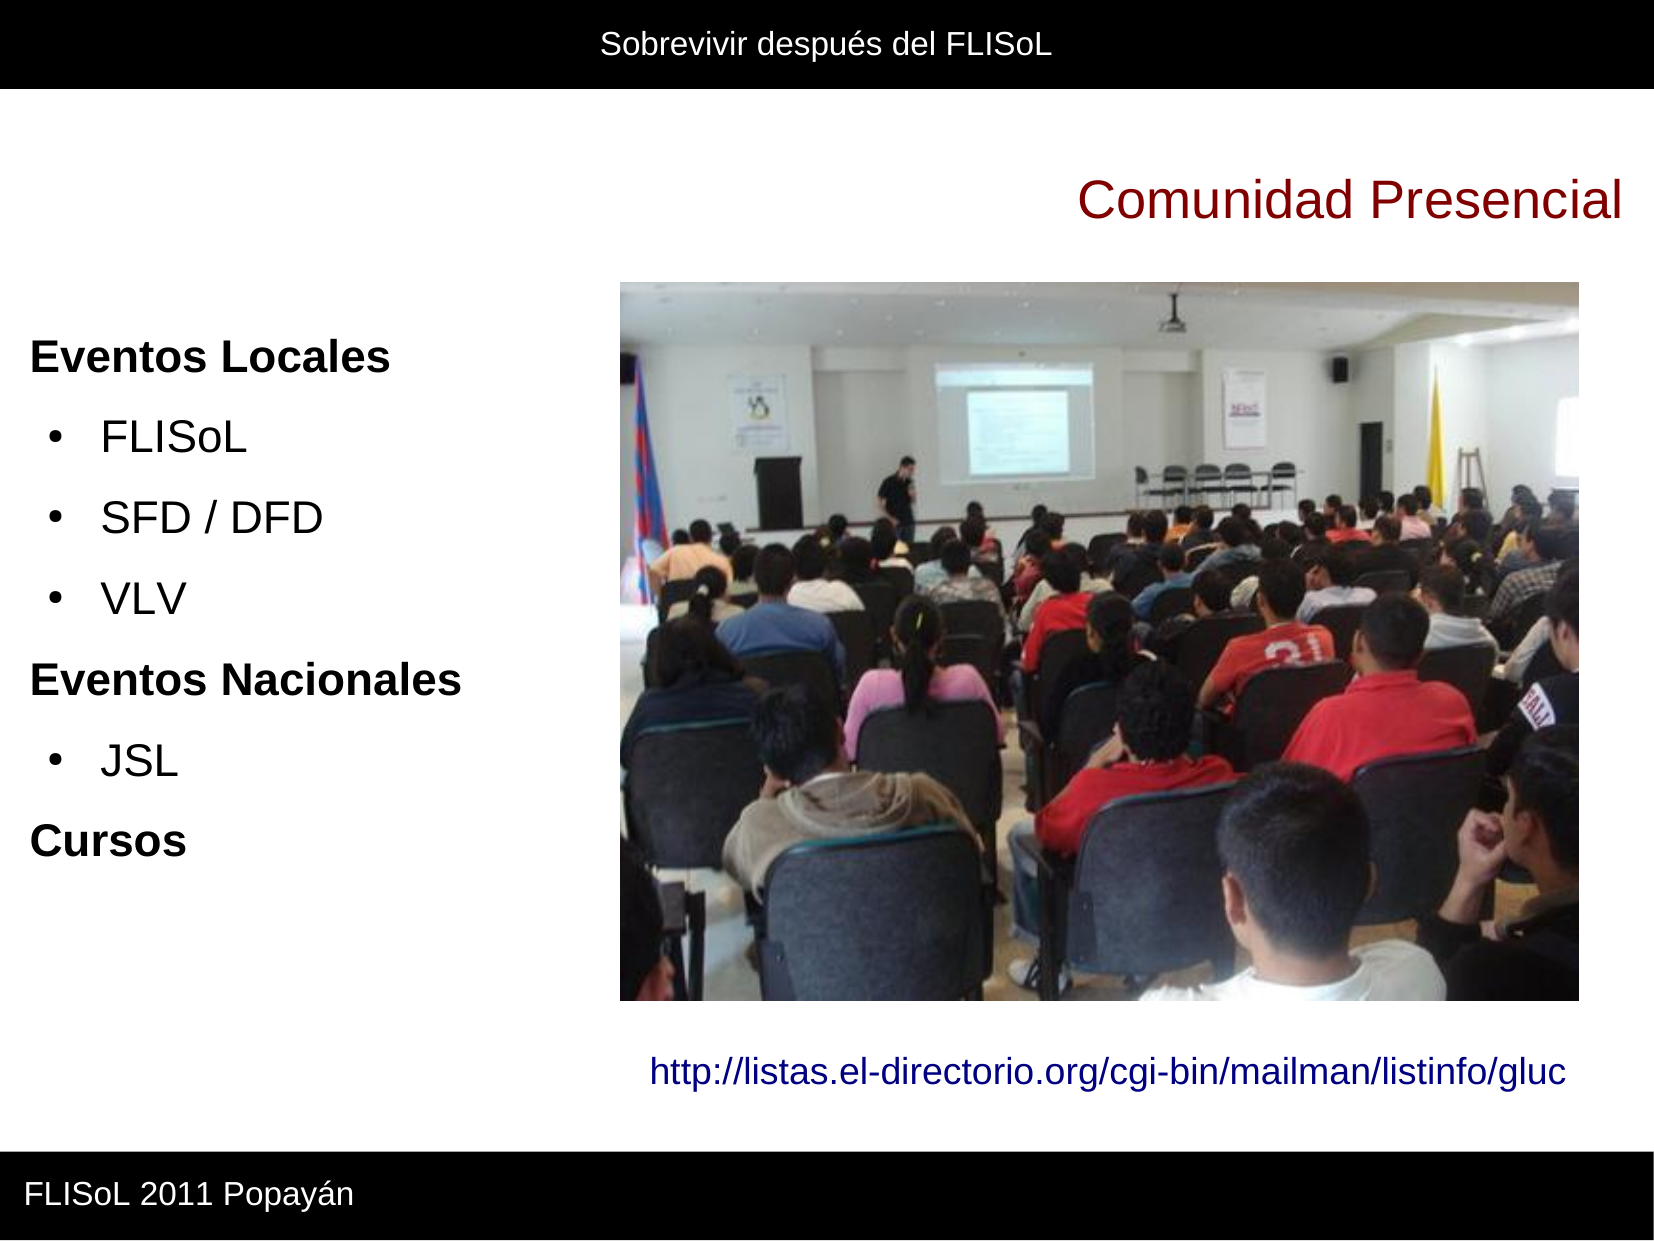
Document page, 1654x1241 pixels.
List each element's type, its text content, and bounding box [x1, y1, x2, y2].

list Eventos Locales FLISoL SFD / DFD VLV Eventos Nacionales JSL Cursos [29, 330, 808, 1157]
title Comunidad Presencial [147, 147, 1625, 252]
text_box http://listas.el-directorio.org/cgi-bin/mailman/listinfo/gluc [649, 1050, 1567, 1093]
picture [620, 282, 1579, 1001]
